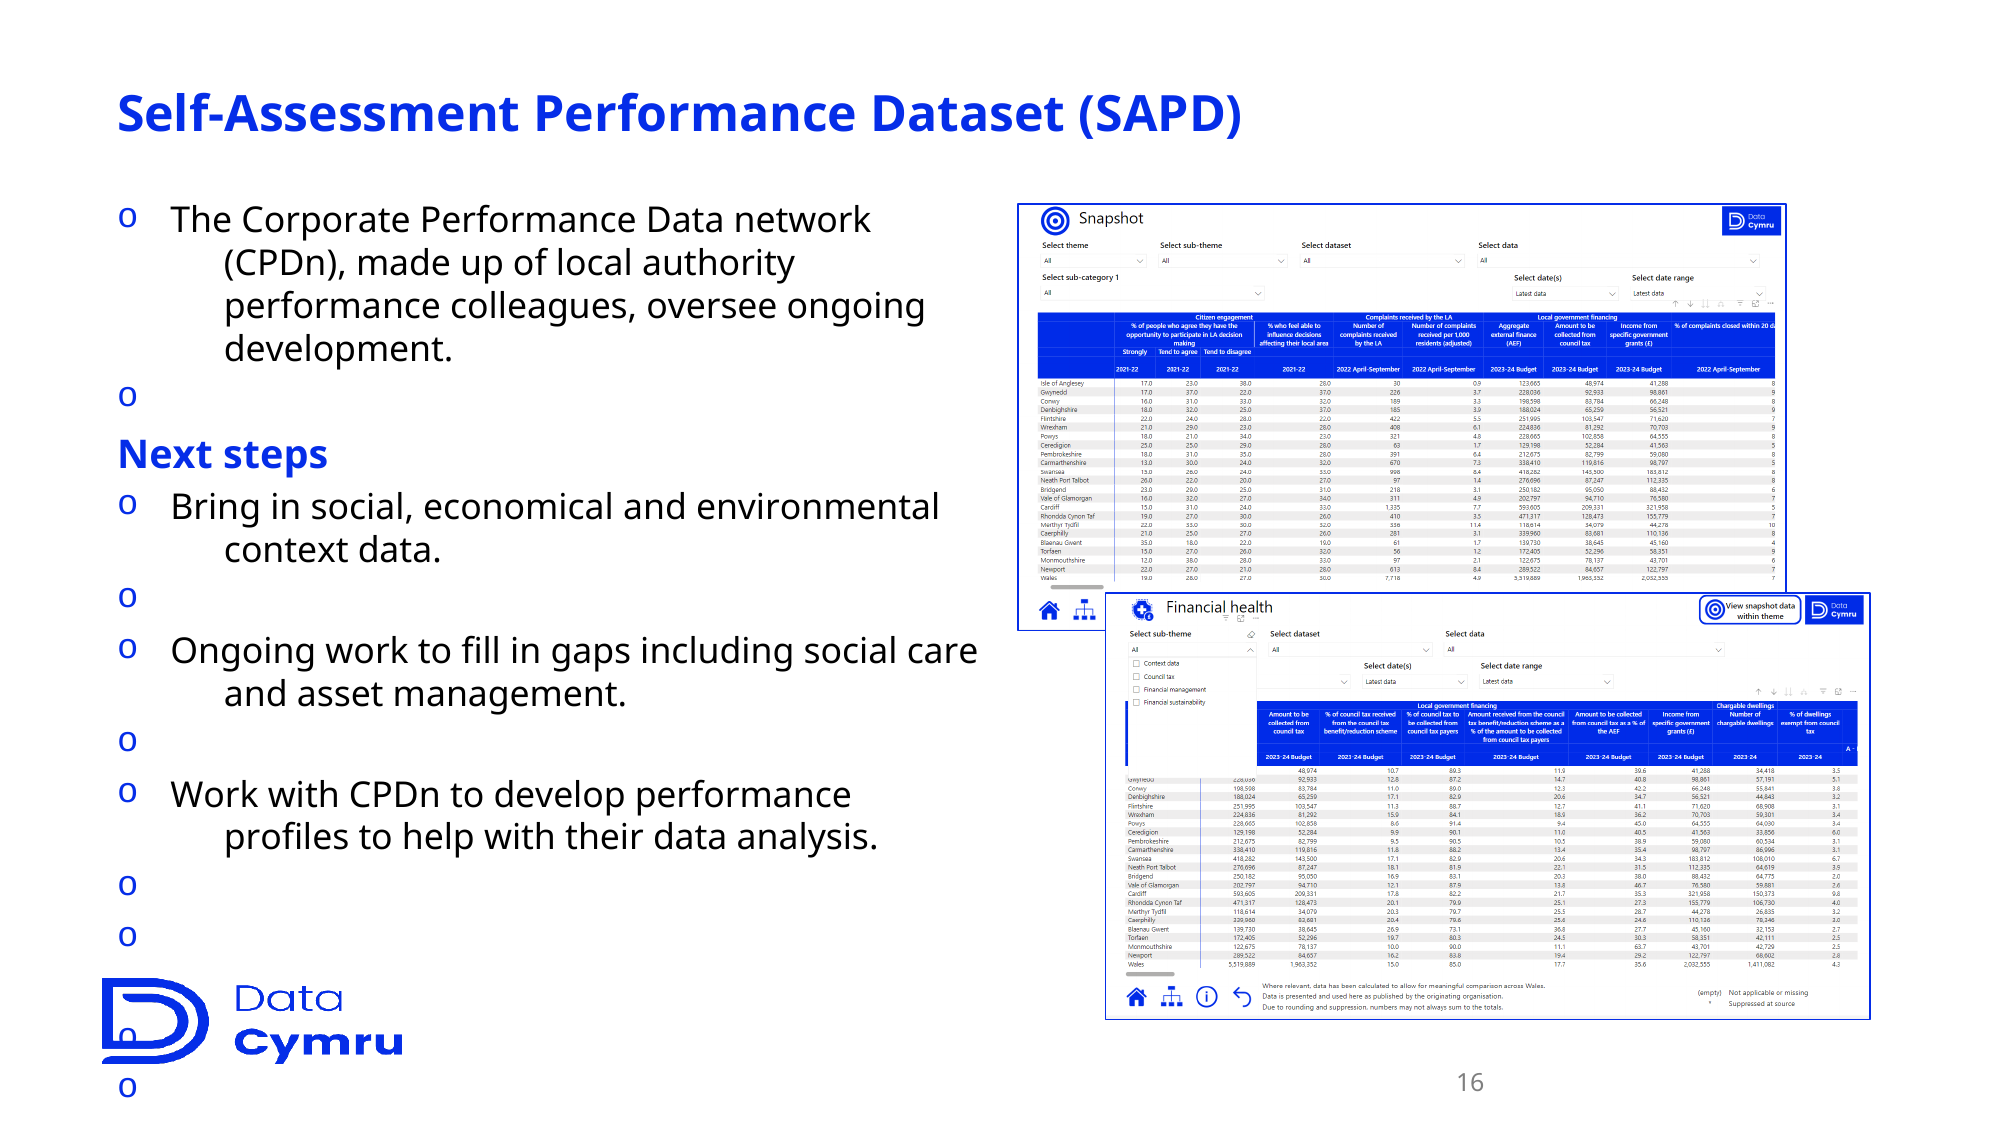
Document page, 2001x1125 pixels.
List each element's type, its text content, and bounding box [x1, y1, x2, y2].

text_box 16 [1441, 1058, 1908, 1094]
list The Corporate Performance Data network (CPDn), made up of local authority performance colleagues, oversee ongoing development. Next steps Bring in social, economical and environmental context data. Ongoing work to fill in gaps including social care and asset management. Work with CPDn to develop performance profiles to help with their data analysis. [101, 189, 1000, 869]
picture [1018, 204, 1786, 630]
picture [1106, 593, 1870, 1019]
title Self-Assessment Performance Dataset (SAPD) [101, 48, 1900, 174]
